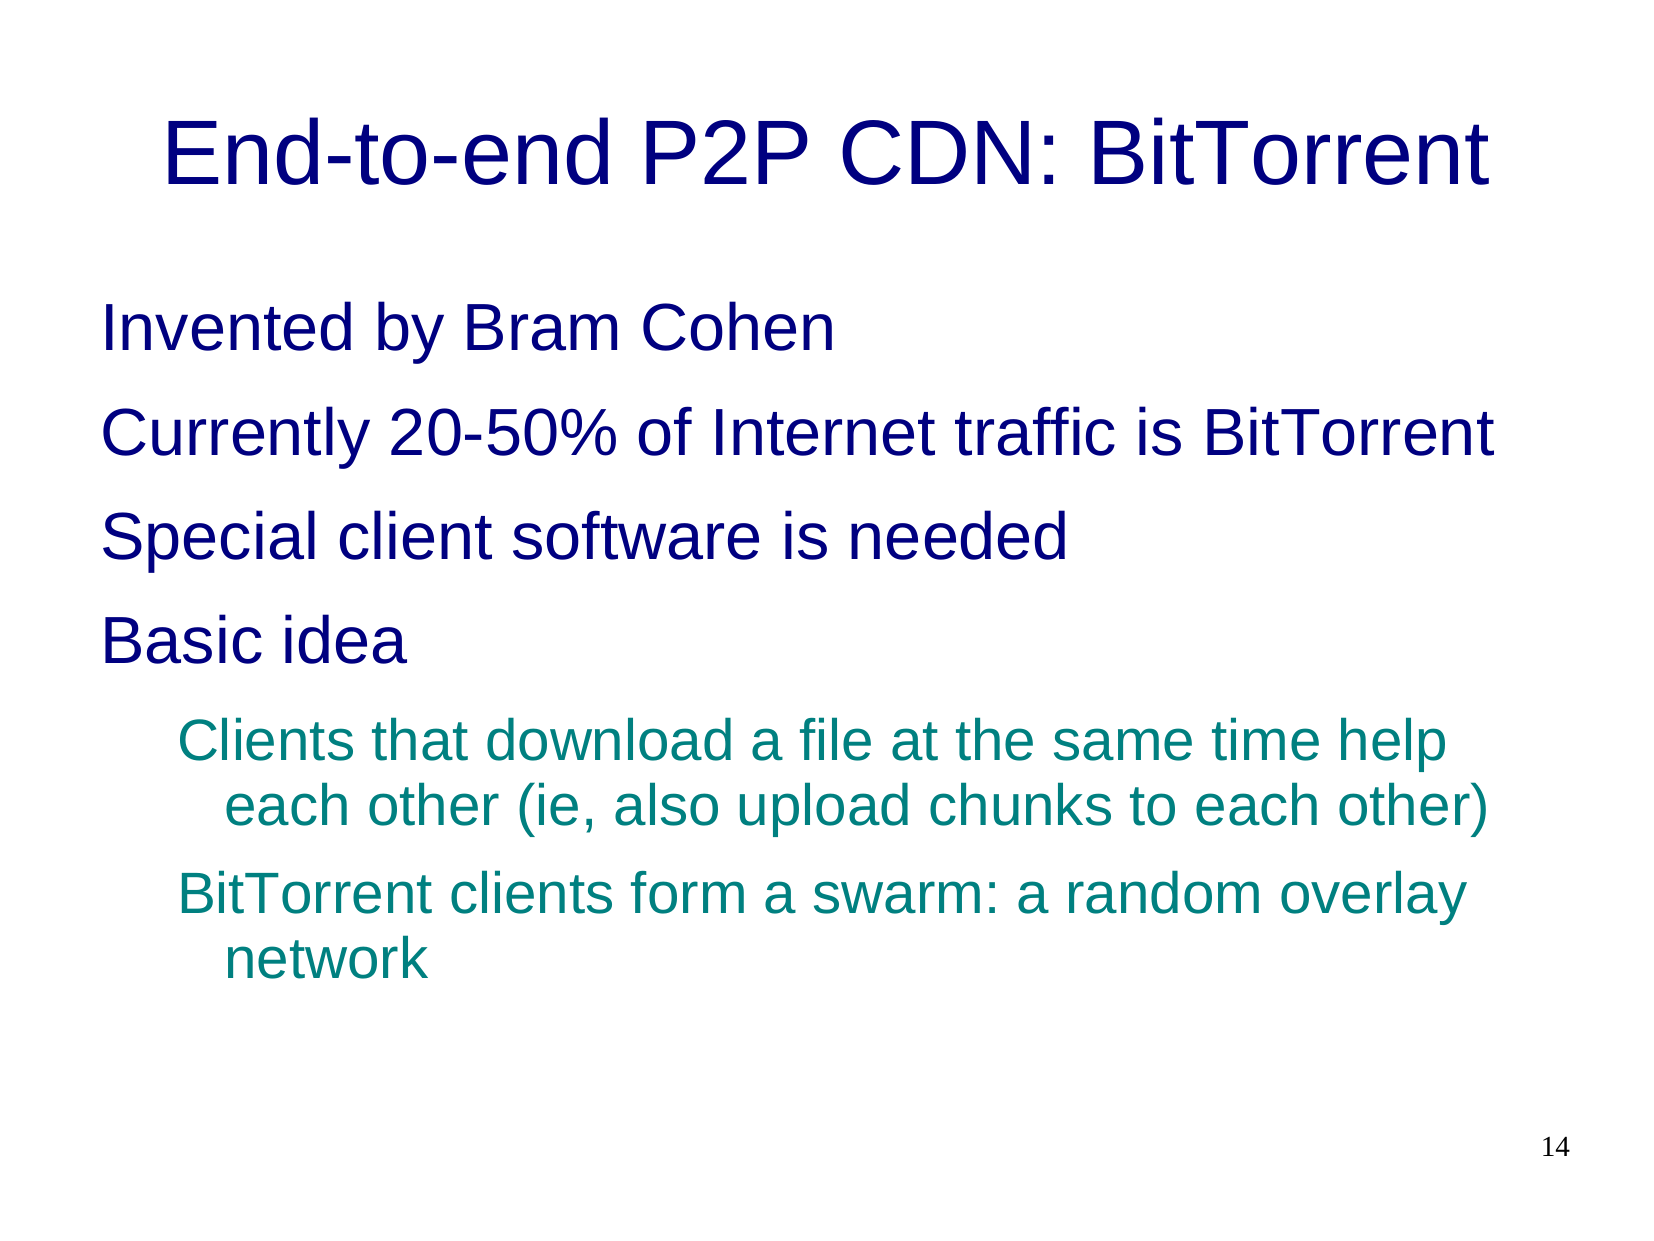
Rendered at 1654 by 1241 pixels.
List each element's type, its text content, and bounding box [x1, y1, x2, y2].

title End-to-end P2P CDN: BitTorrent [82, 49, 1571, 257]
list Invented by Bram Cohen Currently 20-50% of Internet traffic is BitTorrent Special client software is needed Basic idea Clients that download a file at the same time help each other (ie, also upload chunks to each other) BitTorrent clients form a swarm: a random overlay network [82, 290, 1571, 1109]
